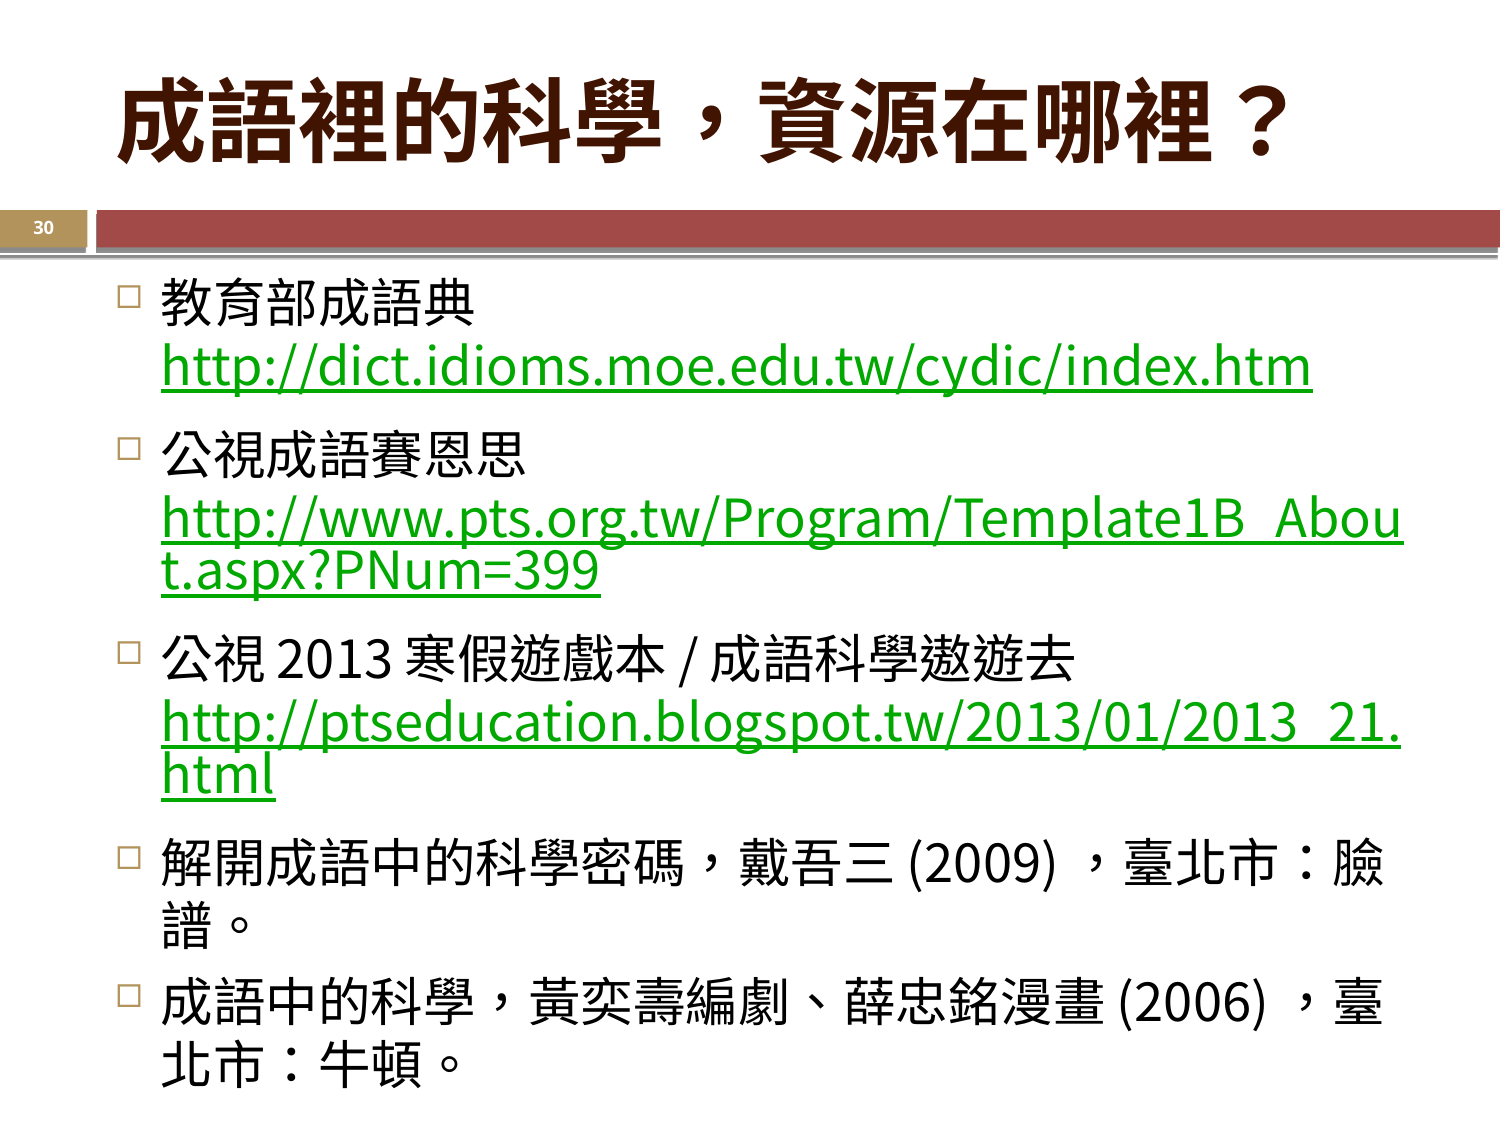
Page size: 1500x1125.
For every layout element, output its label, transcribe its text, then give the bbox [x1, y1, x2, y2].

title 成語裡的科學，資源在哪裡？ [100, 37, 1438, 200]
list 教育部成語典http://dict.idioms.moe.edu.tw/cydic/index.htm 公視成語賽恩思http://www.pts.org.tw/Program/Template1B_About.aspx?PNum=399 公視2013寒假遊戲本/成語科學遨遊去http://ptseducation.blogspot.tw/2013/01/2013_21.html 解開成語中的科學密碼，戴吾三(2009)，臺北市：臉譜。 成語中的科學，黃奕壽編劇、薛忠銘漫畫(2006)，臺北市：牛頓。 [100, 262, 1438, 1000]
slide_number <編號> [0, 208, 88, 249]
